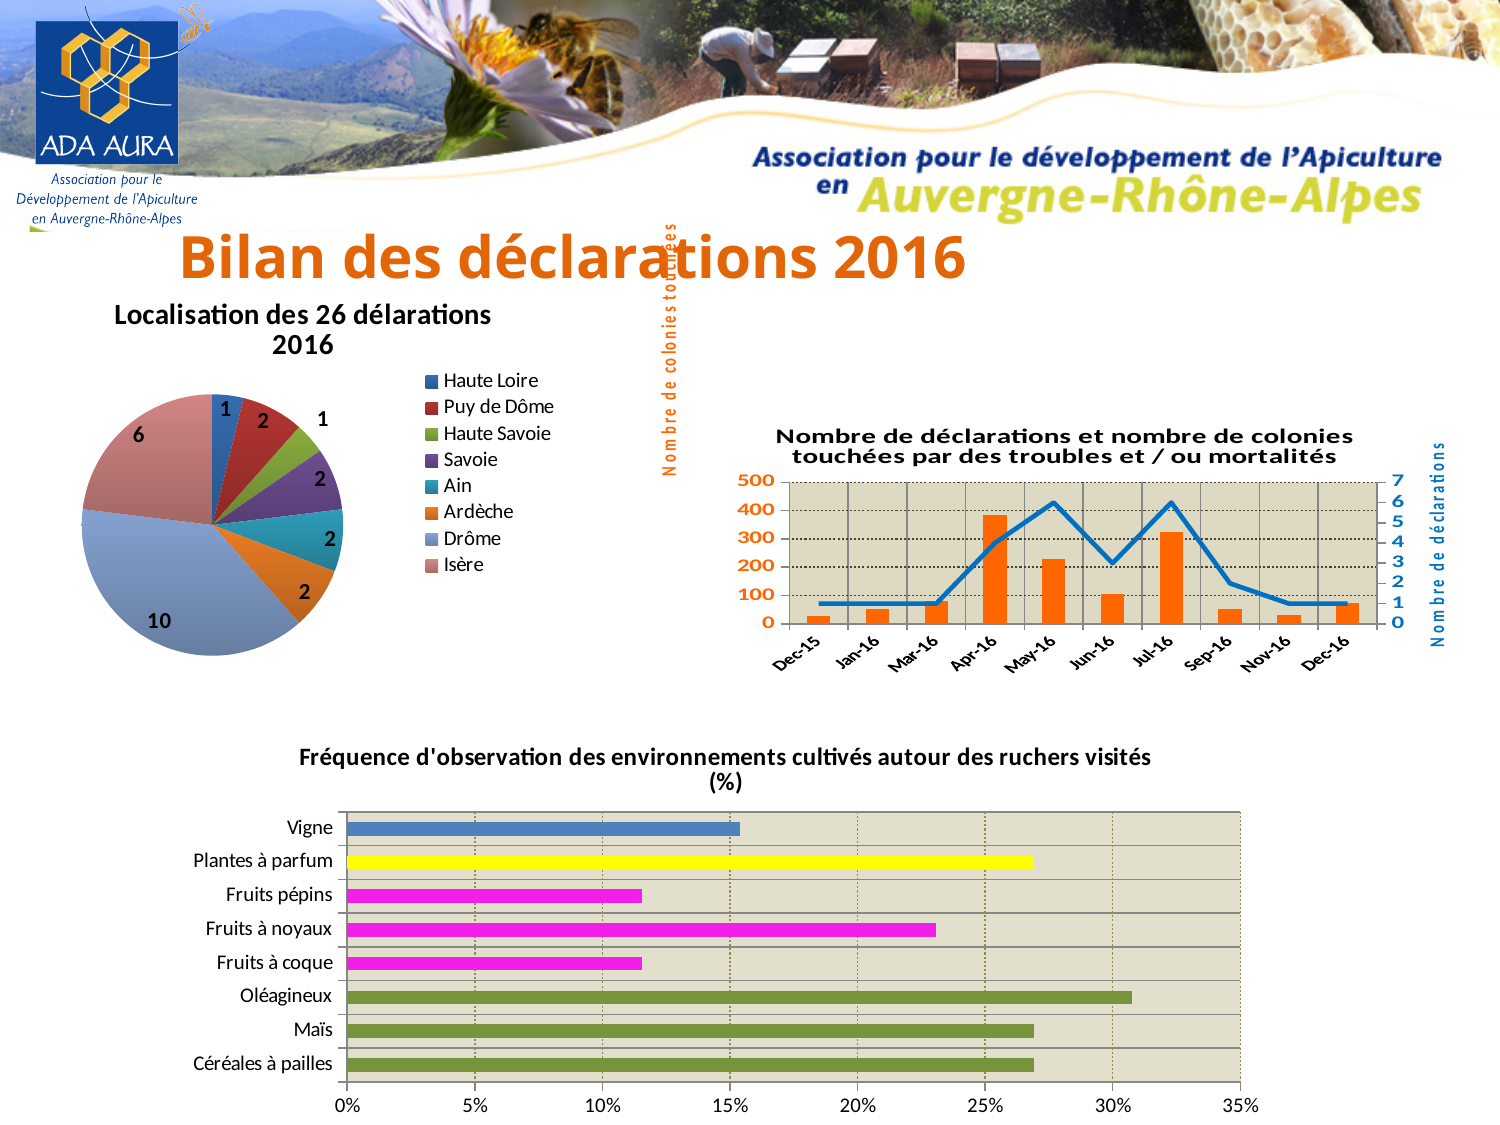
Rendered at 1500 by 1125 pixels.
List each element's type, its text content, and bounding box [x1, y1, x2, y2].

picture [0, 0, 1500, 232]
title Bilan des déclarations 2016 [0, 197, 1248, 314]
chart [53, 255, 573, 693]
chart [171, 722, 1281, 1125]
chart [622, 294, 1500, 691]
